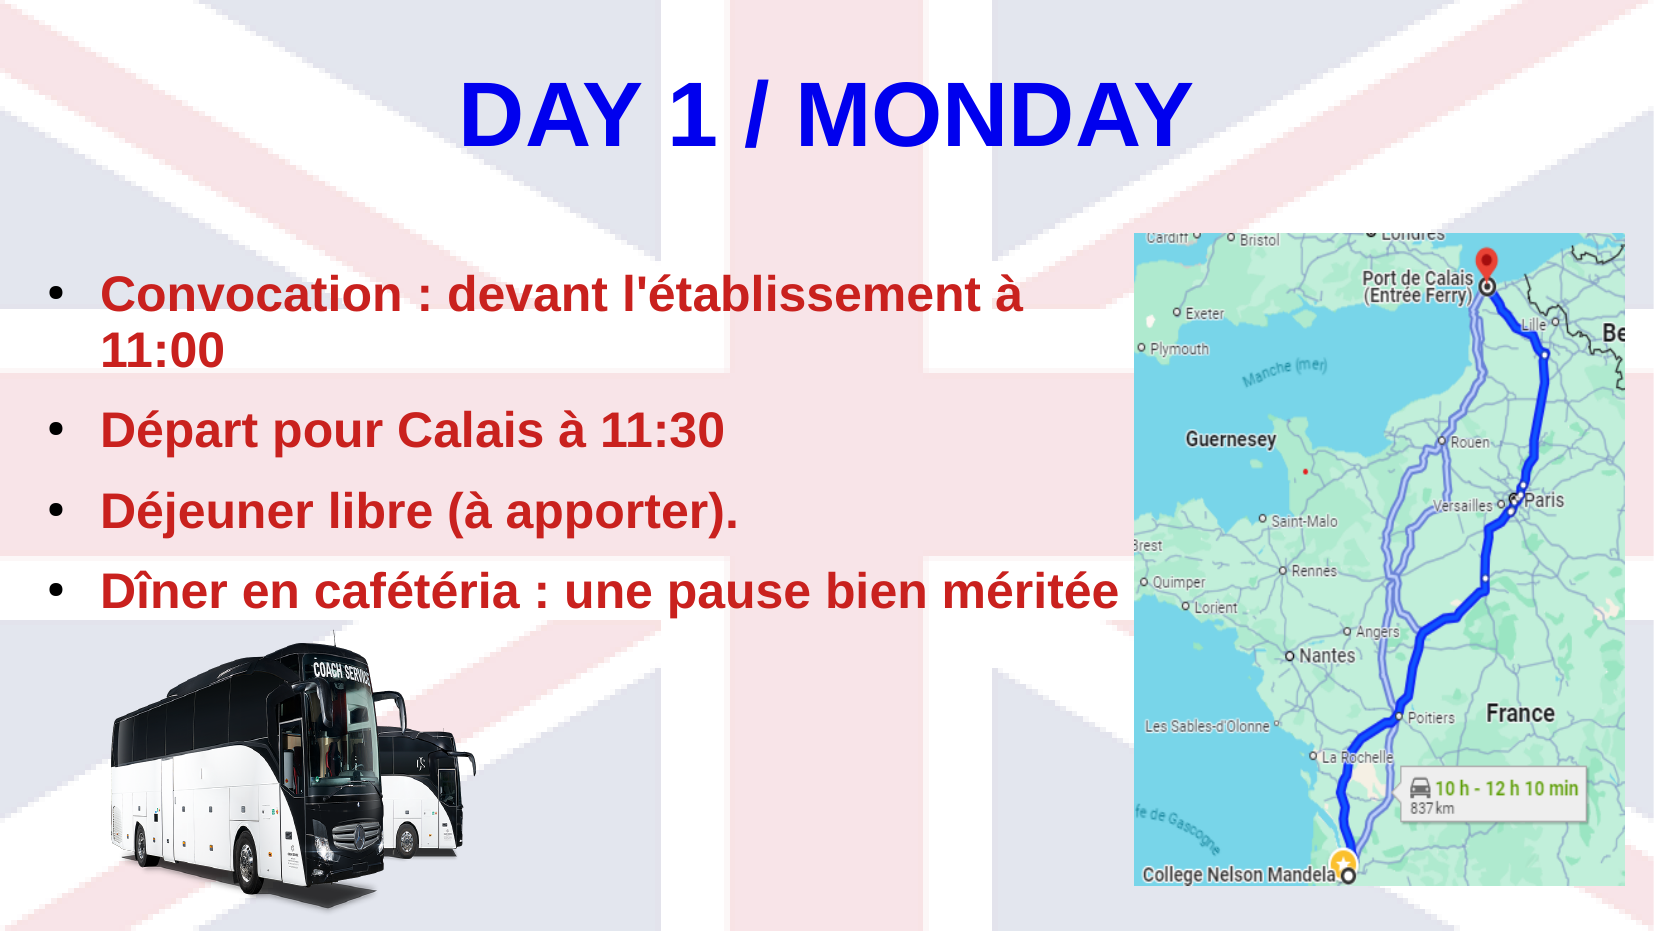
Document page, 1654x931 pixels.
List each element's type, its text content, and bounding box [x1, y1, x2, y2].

list Convocation : devant l'établissement à 11:00 Départ pour Calais à 11:30 Déjeuner libre (à apporter). Dîner en cafétéria : une pause bien méritée [29, 206, 1123, 758]
picture [82, 597, 506, 931]
picture [1134, 233, 1625, 886]
title DAY 1 / MONDAY [82, 37, 1571, 193]
